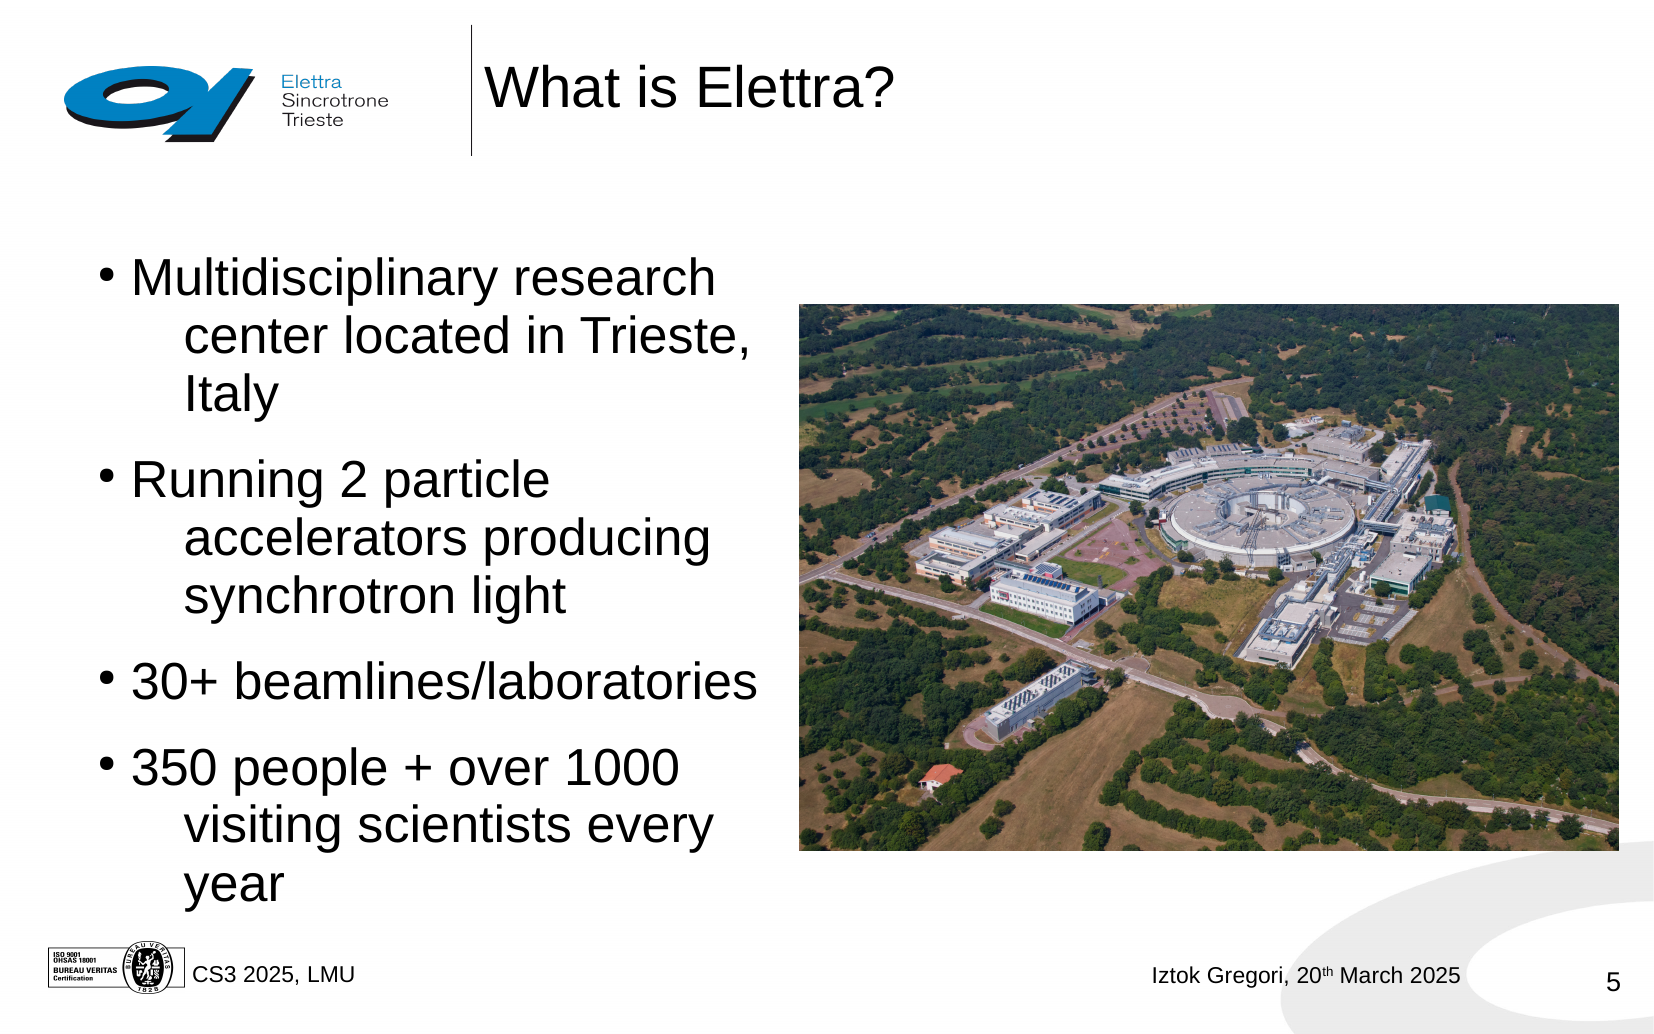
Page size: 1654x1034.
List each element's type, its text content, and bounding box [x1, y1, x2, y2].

list Multidisciplinary research center located in Trieste, Italy Running 2 particle accelerators producing synchrotron light 30+ beamlines/laboratories 350 people + over 1000 visiting scientists every year [82, 241, 816, 924]
text_box <number> [1606, 967, 1654, 1000]
picture [0, 5, 1654, 1034]
title What is Elettra? [484, 24, 1583, 153]
